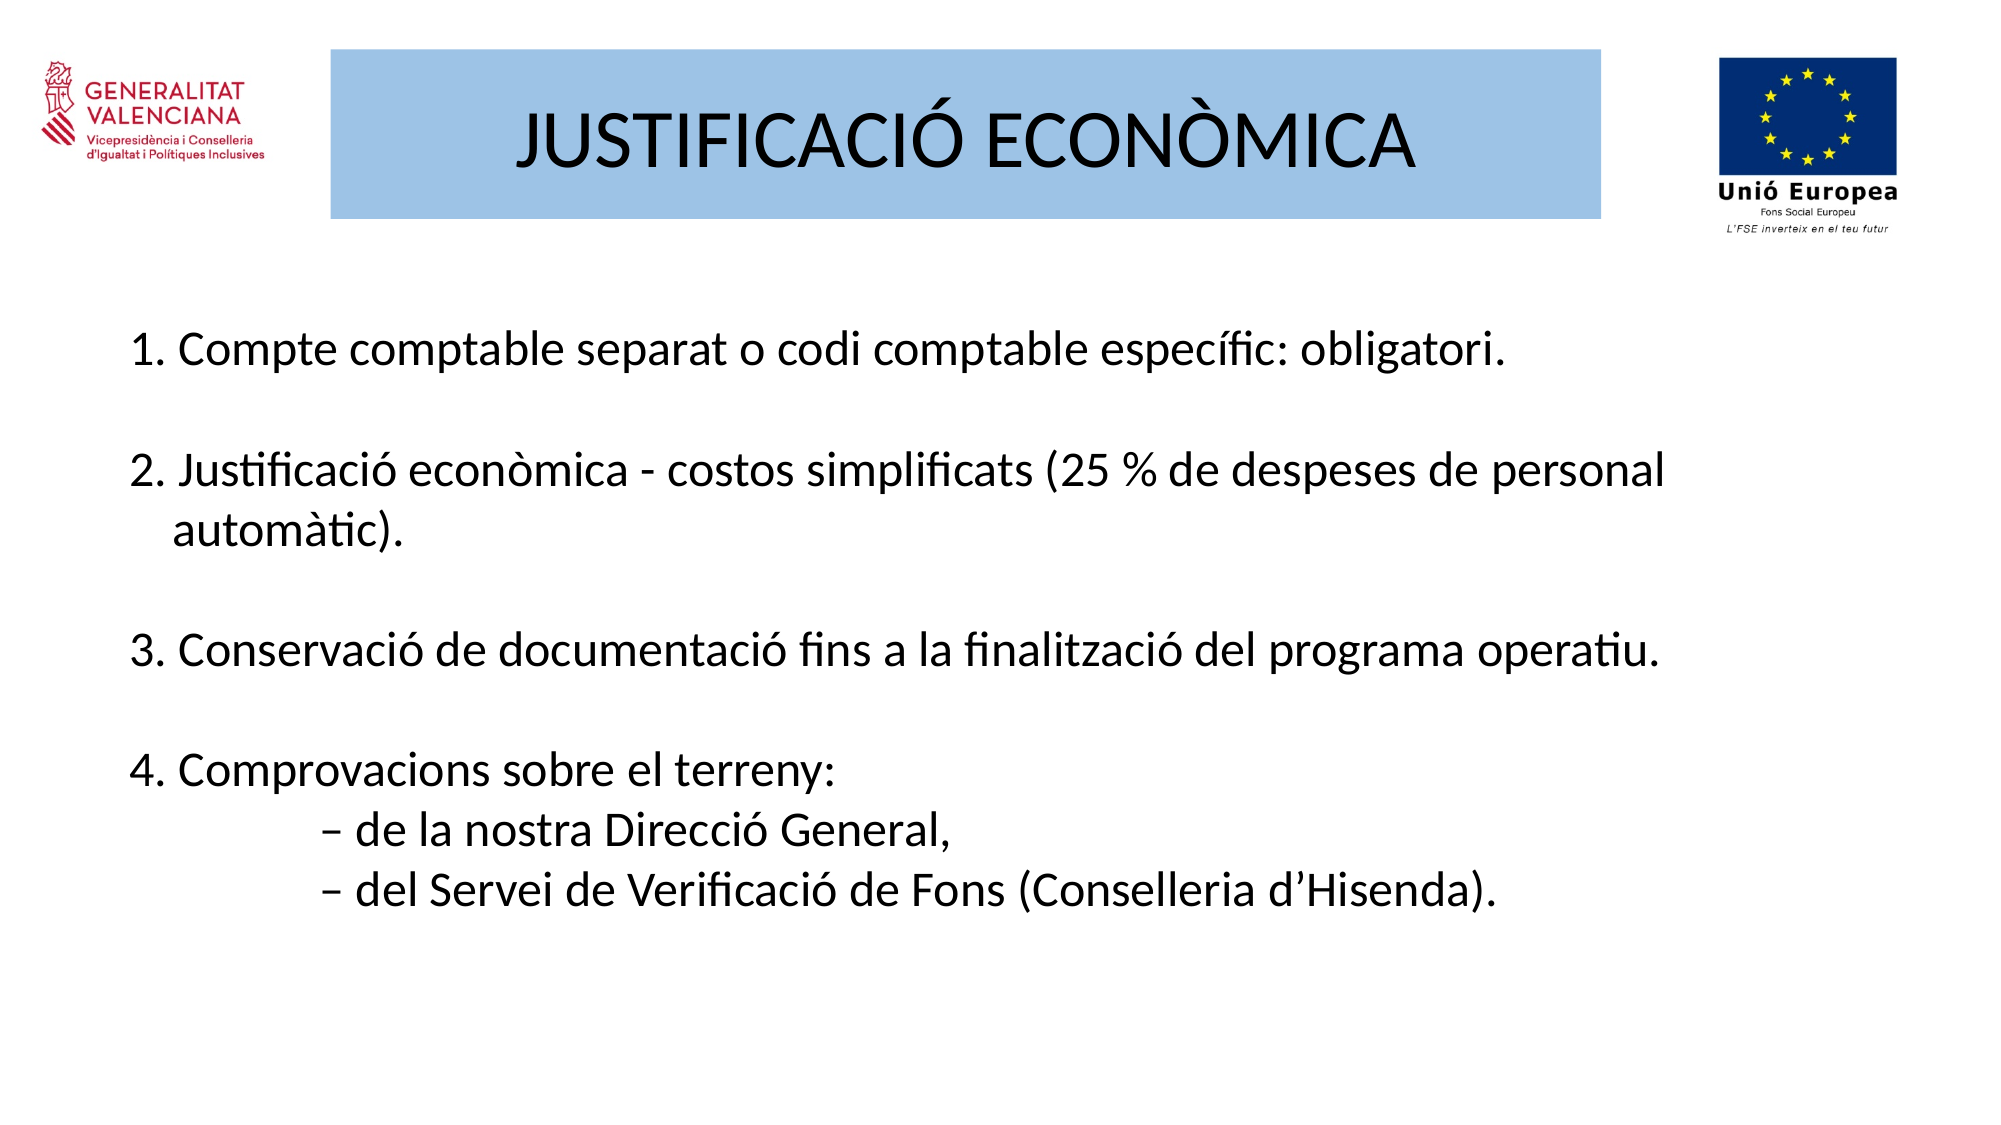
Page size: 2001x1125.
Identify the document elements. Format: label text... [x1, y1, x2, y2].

picture [1700, 47, 1912, 242]
picture [0, 19, 306, 200]
text_box JUSTIFICACIÓ ECONÒMICA [330, 49, 1602, 219]
text_box 1. Compte comptable separat o codi comptable específic: obligatori. 2. Justificació econòmica - costos simplificats (25 % de despeses de personal automàtic). 3. Conservació de documentació fins a la finalització del programa operatiu. 4. Comprovacions sobre el terreny: – de la nostra Direcció General, – del Servei de Verificació de Fons (Conselleria d’Hisenda). [77, 314, 1838, 1106]
